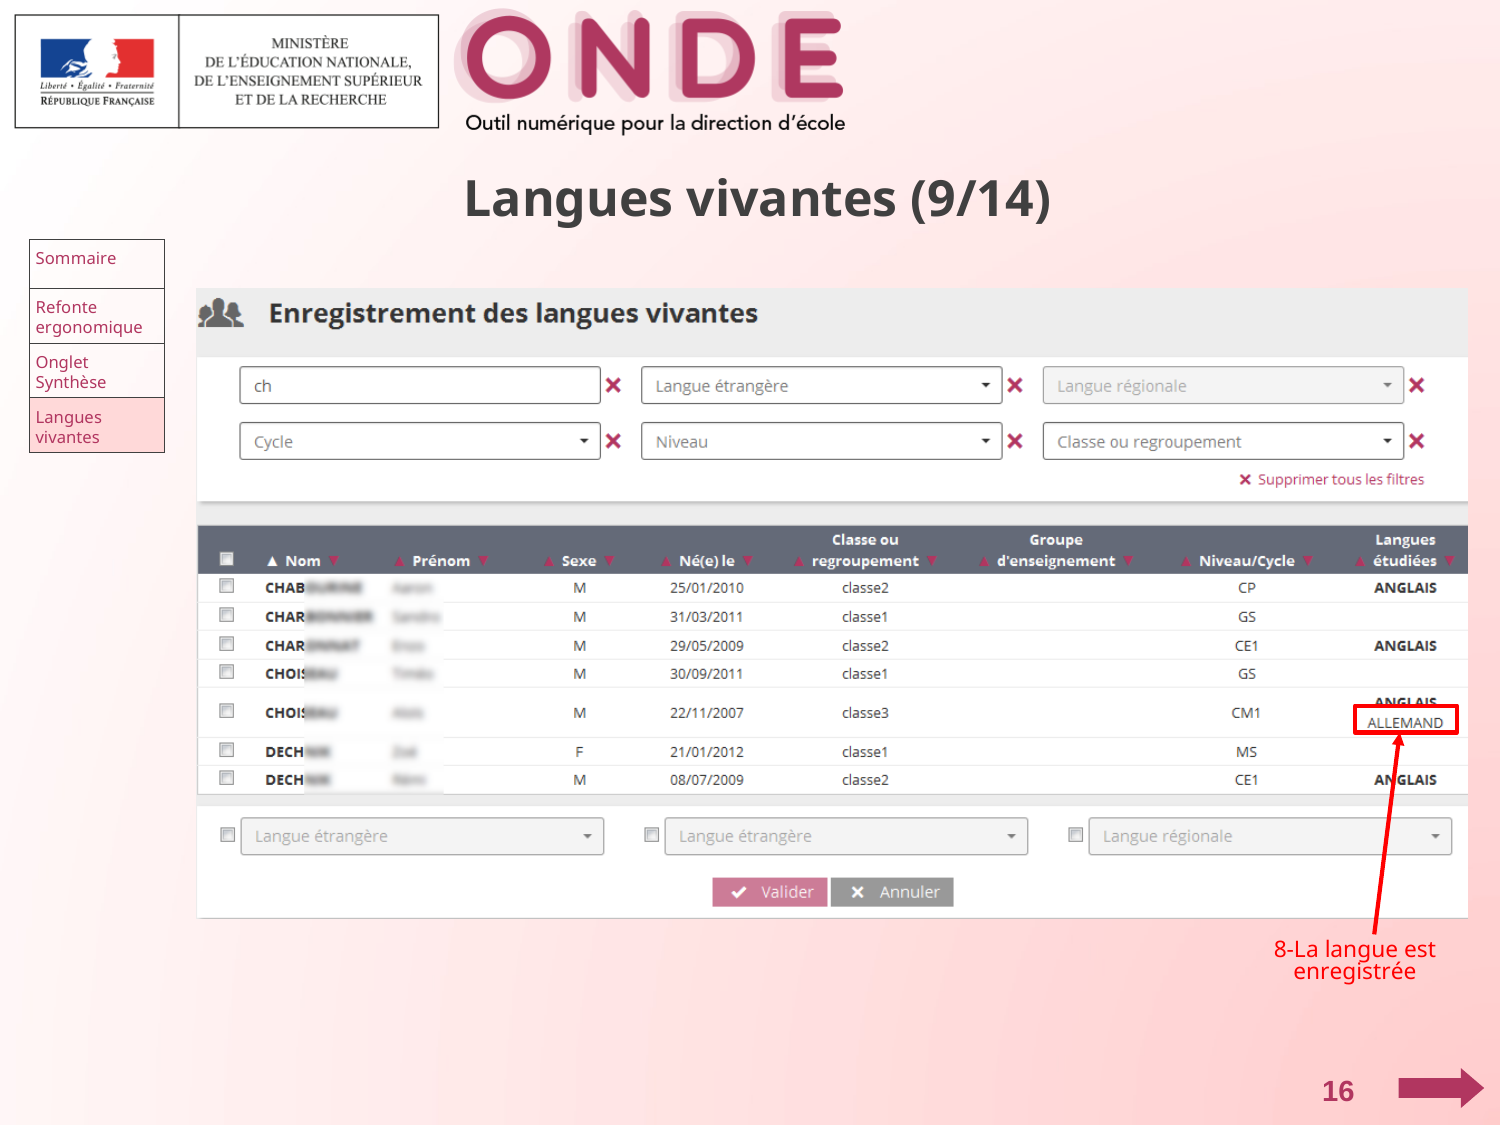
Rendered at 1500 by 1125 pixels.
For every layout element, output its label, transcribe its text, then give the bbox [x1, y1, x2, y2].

text_box 8-La langue est enregistrée [1234, 932, 1476, 992]
text_box <numéro> [1257, 1064, 1420, 1117]
table_cell Refonte ergonomique [30, 289, 164, 343]
table_header Sommaire [30, 240, 164, 288]
text_box [1399, 1070, 1483, 1106]
table_cell Onglet Synthèse [30, 344, 164, 397]
text_box Langues vivantes (9/14) [82, 154, 1433, 238]
table_cell Langues vivantes [30, 398, 164, 452]
picture [0, 0, 1500, 1125]
